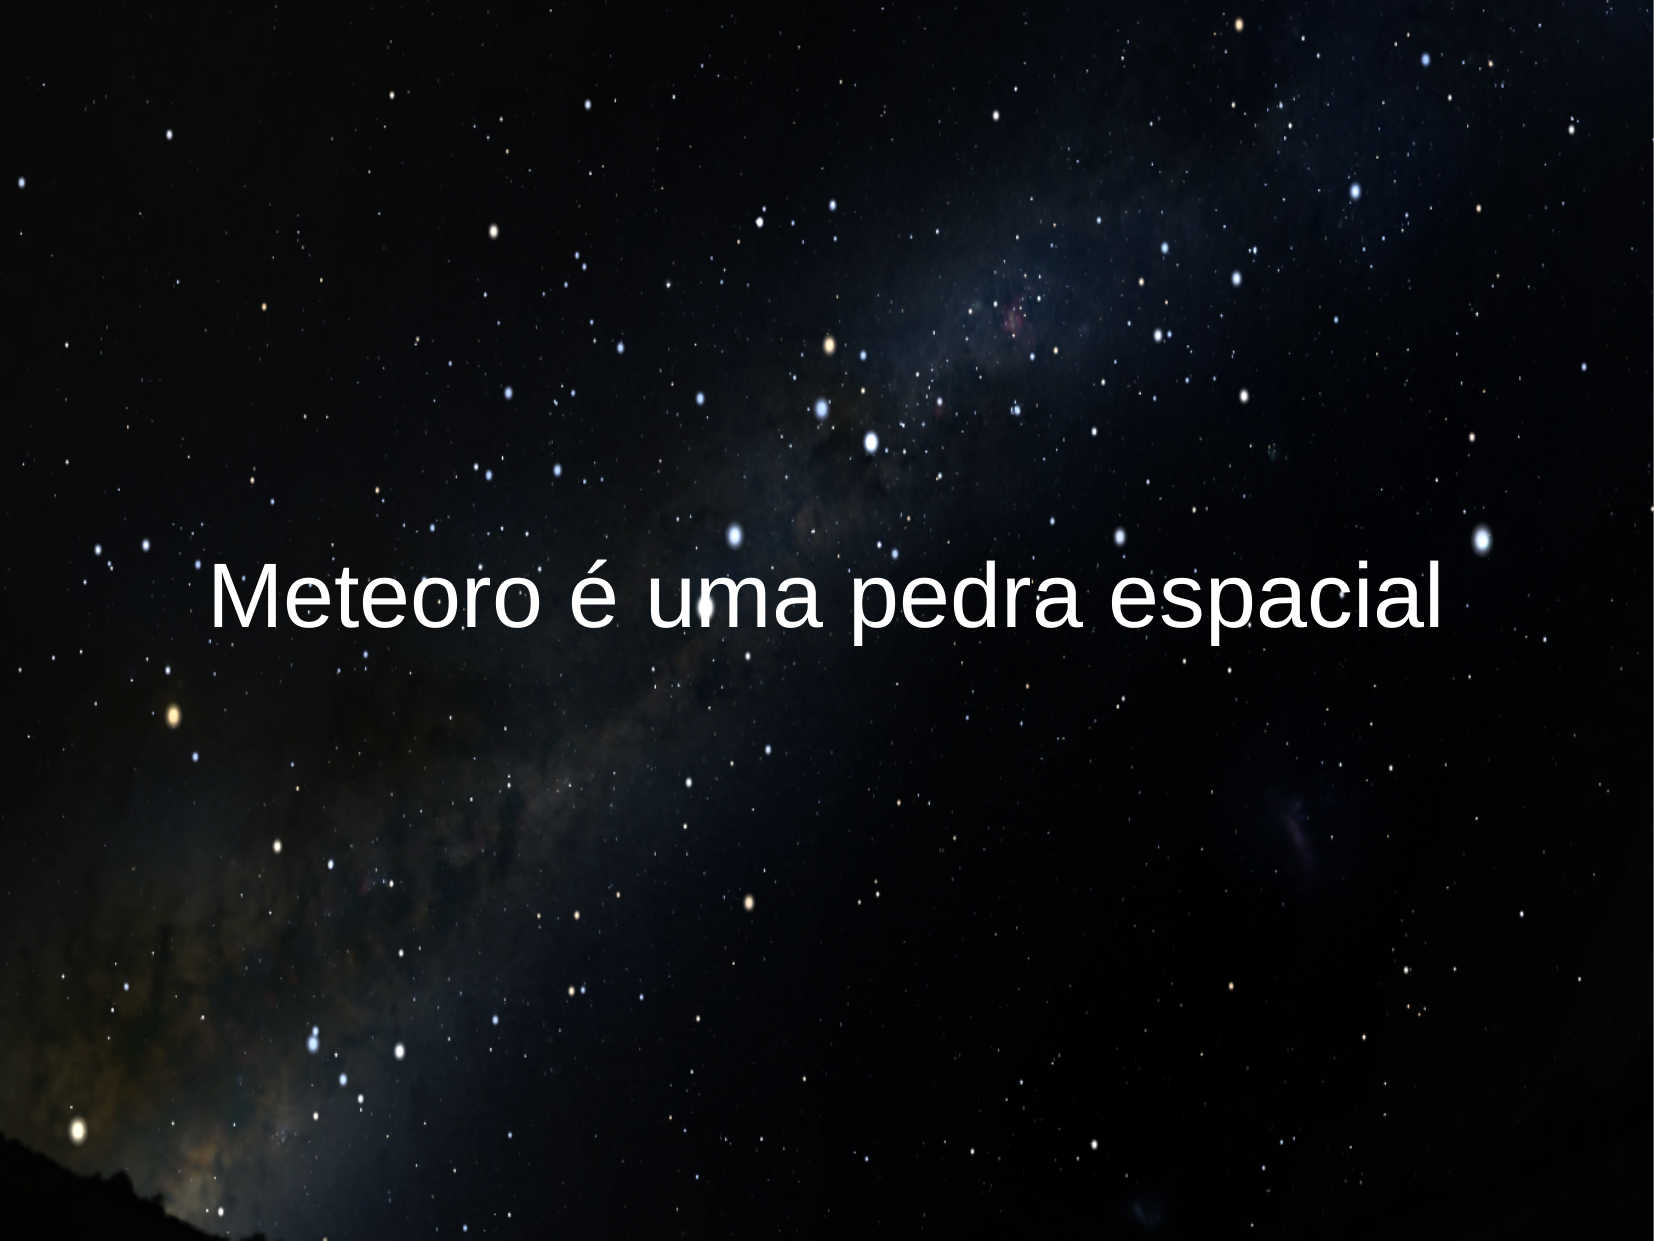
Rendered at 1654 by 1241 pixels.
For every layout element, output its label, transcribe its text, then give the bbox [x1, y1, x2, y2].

picture [0, 0, 1654, 1241]
title Meteoro é uma pedra espacial [82, 492, 1571, 700]
